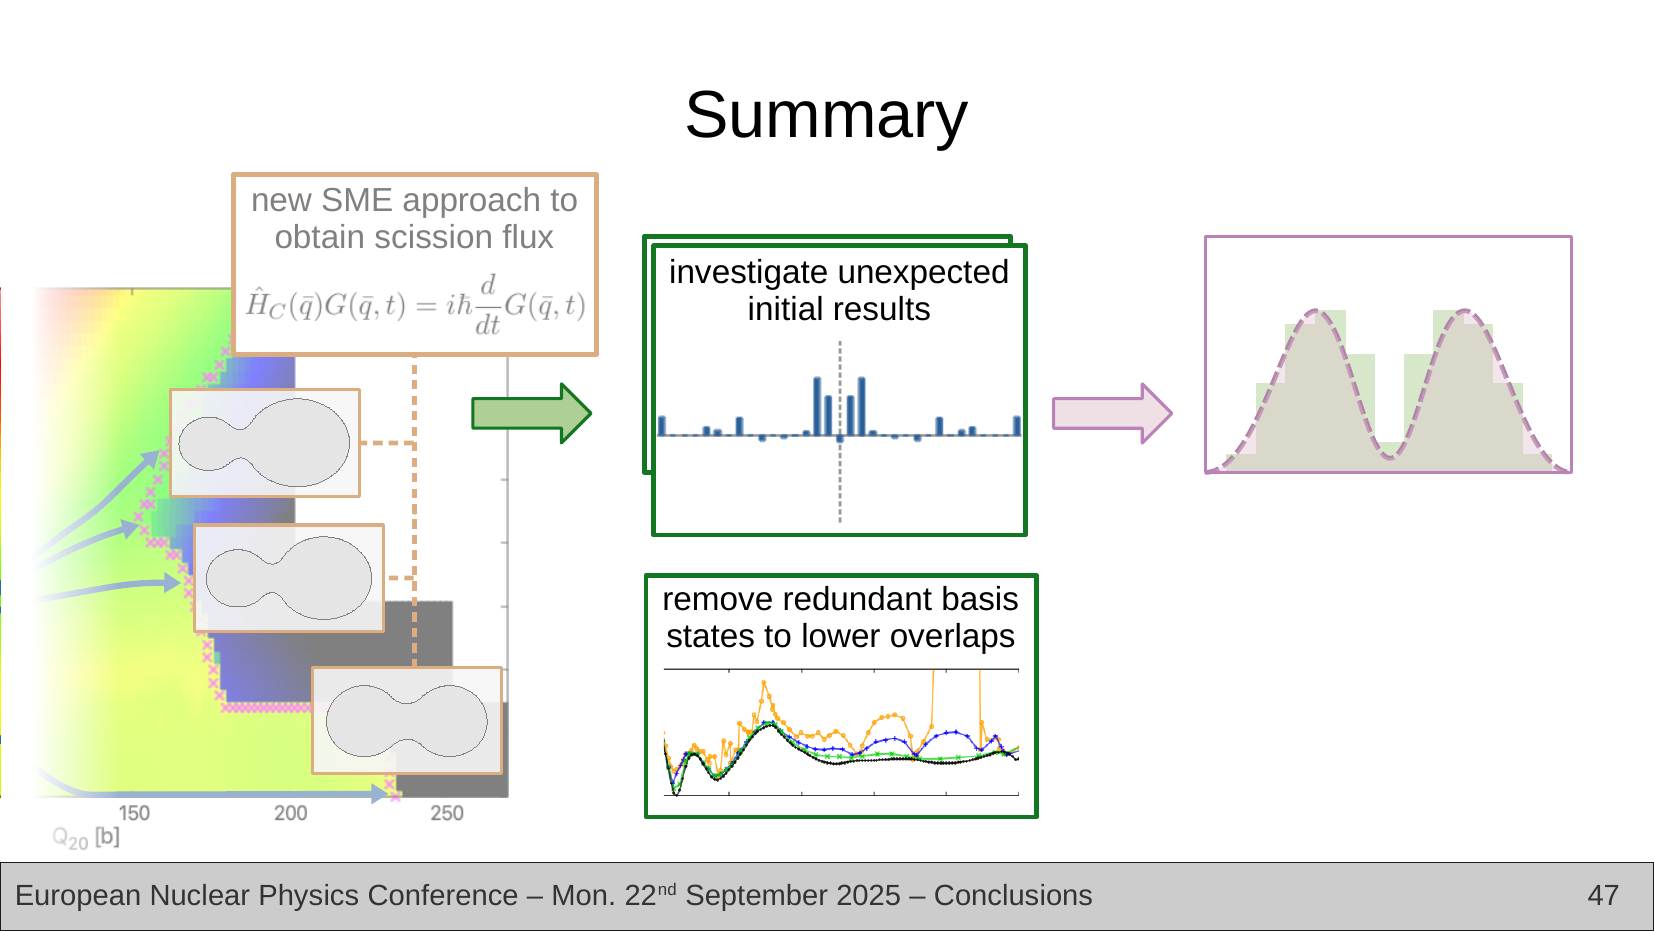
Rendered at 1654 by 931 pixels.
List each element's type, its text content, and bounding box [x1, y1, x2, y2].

title Summary [183, 37, 1471, 193]
text_box [646, 662, 1037, 817]
text_box investigate unexpected initial results [653, 245, 1026, 336]
text_box [1264, 862, 1654, 931]
text_box [1, 163, 601, 854]
text_box remove redundant basis states to lower overlaps [646, 572, 1037, 662]
text_box <number> [1471, 862, 1635, 929]
text_box [1035, 206, 1595, 502]
picture [663, 662, 1019, 806]
text_box [653, 336, 1026, 536]
picture [656, 341, 1022, 525]
text_box (artist’s impression) [644, 236, 1011, 290]
text_box European Nuclear Physics Conference – Mon. 22nd September 2025 – Conclusions [0, 854, 1264, 931]
